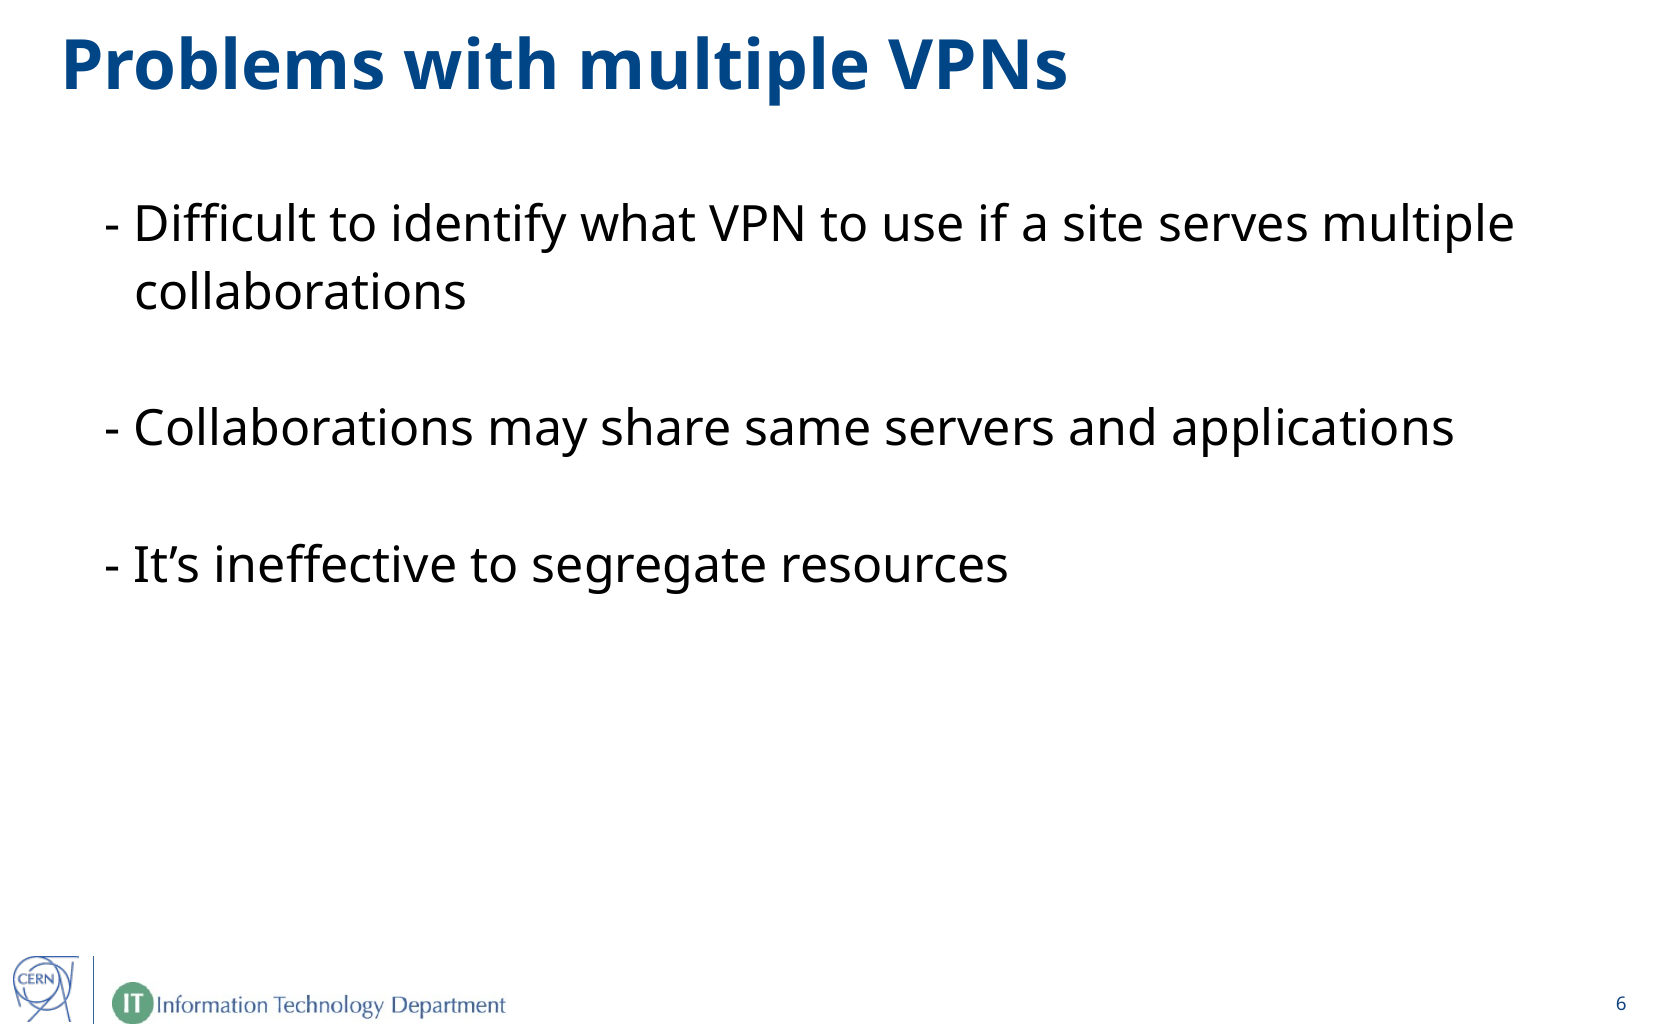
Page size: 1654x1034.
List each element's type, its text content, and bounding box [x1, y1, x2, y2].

picture [112, 1009, 755, 1024]
title Problems with multiple VPNs [60, 0, 1606, 158]
text_box - Difficult to identify what VPN to use if a site serves multiple collaborations - Collaborations may share same servers and applications - It’s ineffective to segregate resources [90, 180, 1549, 1009]
picture [13, 956, 79, 1032]
